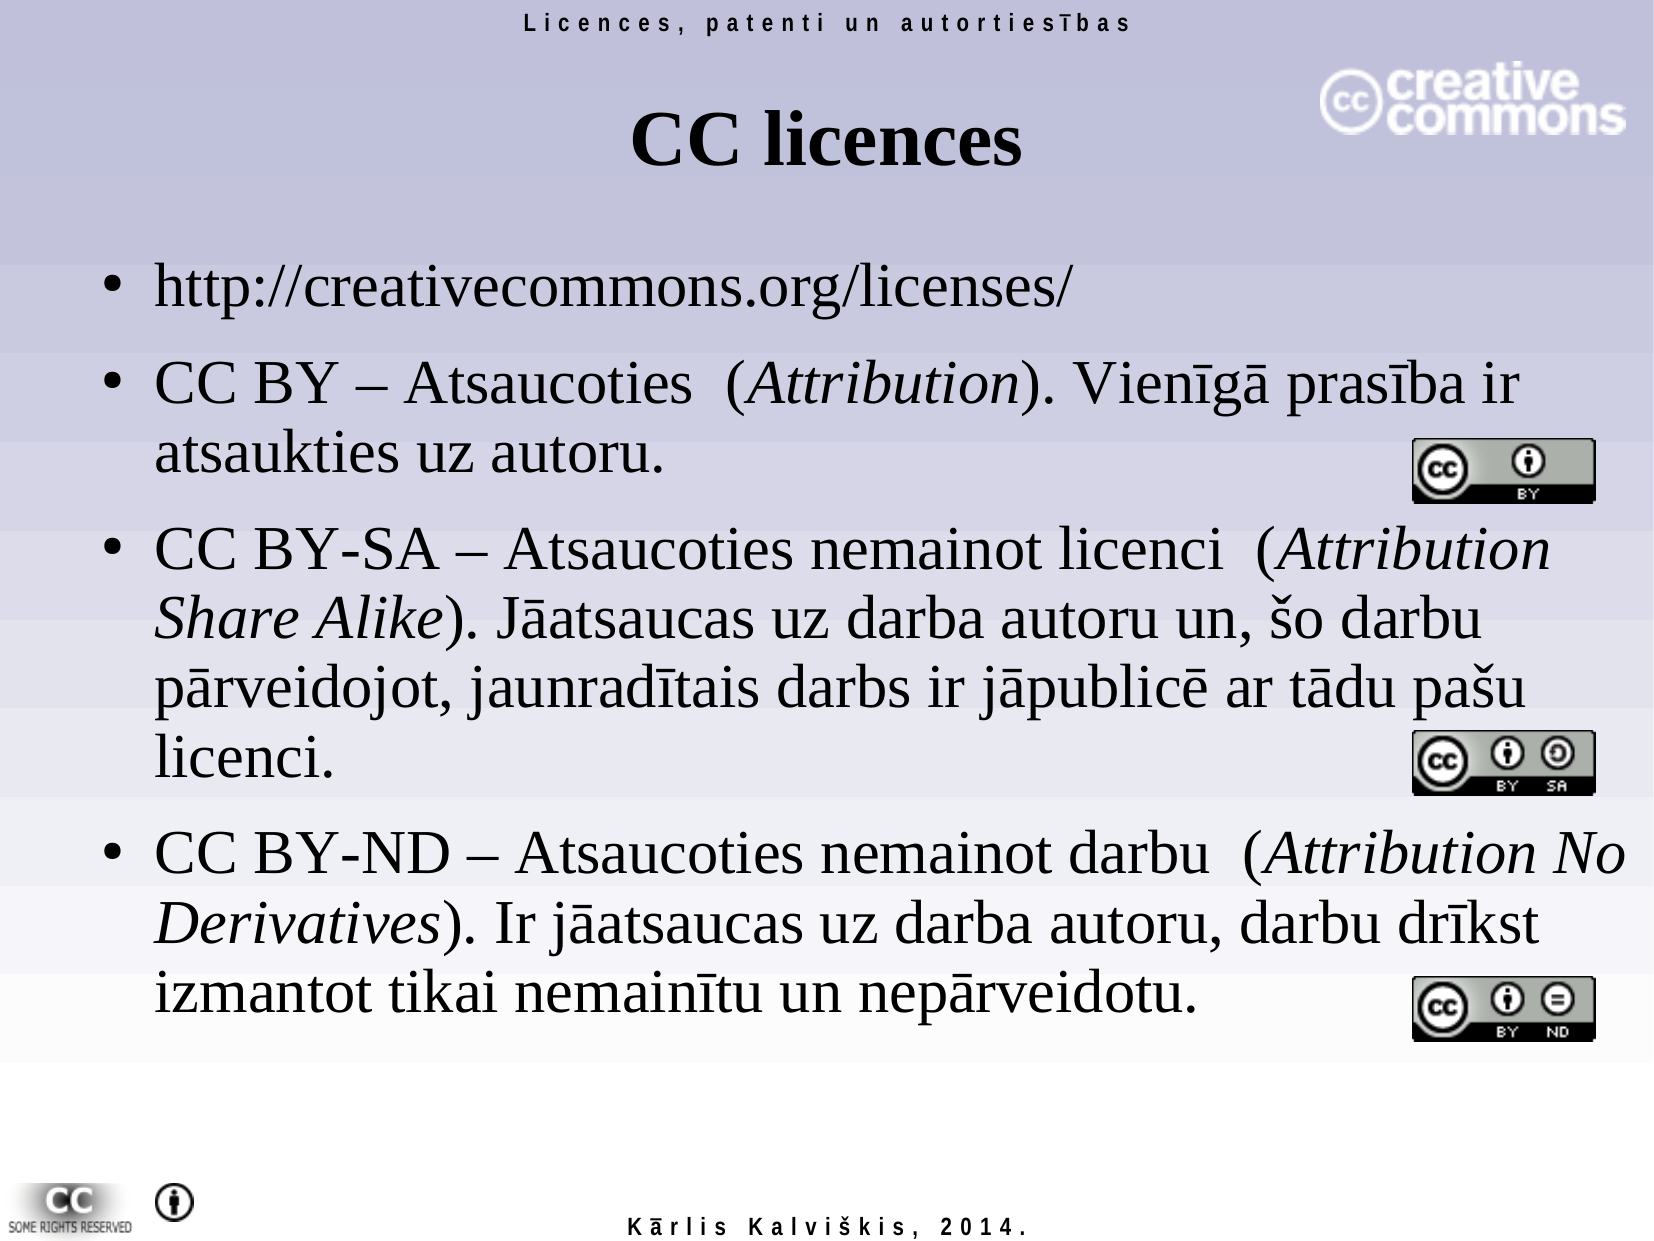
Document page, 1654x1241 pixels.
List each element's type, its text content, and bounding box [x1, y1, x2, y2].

title CC licences [0, 36, 1654, 241]
list http://creativecommons.org/licenses/ CC BY – Atsaucoties (Attribution). Vienīgā prasība ir atsaukties uz autoru. CC BY-SA – Atsaucoties nemainot licenci (Attribution Share Alike). Jāatsaucas uz darba autoru un, šo darbu pārveidojot, jaunradītais darbs ir jāpublicē ar tādu pašu licenci. CC BY-ND – Atsaucoties nemainot darbu (Attribution No Derivatives). Ir jāatsaucas uz darba autoru, darbu drīkst izmantot tikai nemainītu un nepārveidotu. [17, 250, 1632, 1206]
picture [1320, 61, 1626, 135]
picture [0, 241, 1654, 1241]
picture [0, 0, 1654, 36]
